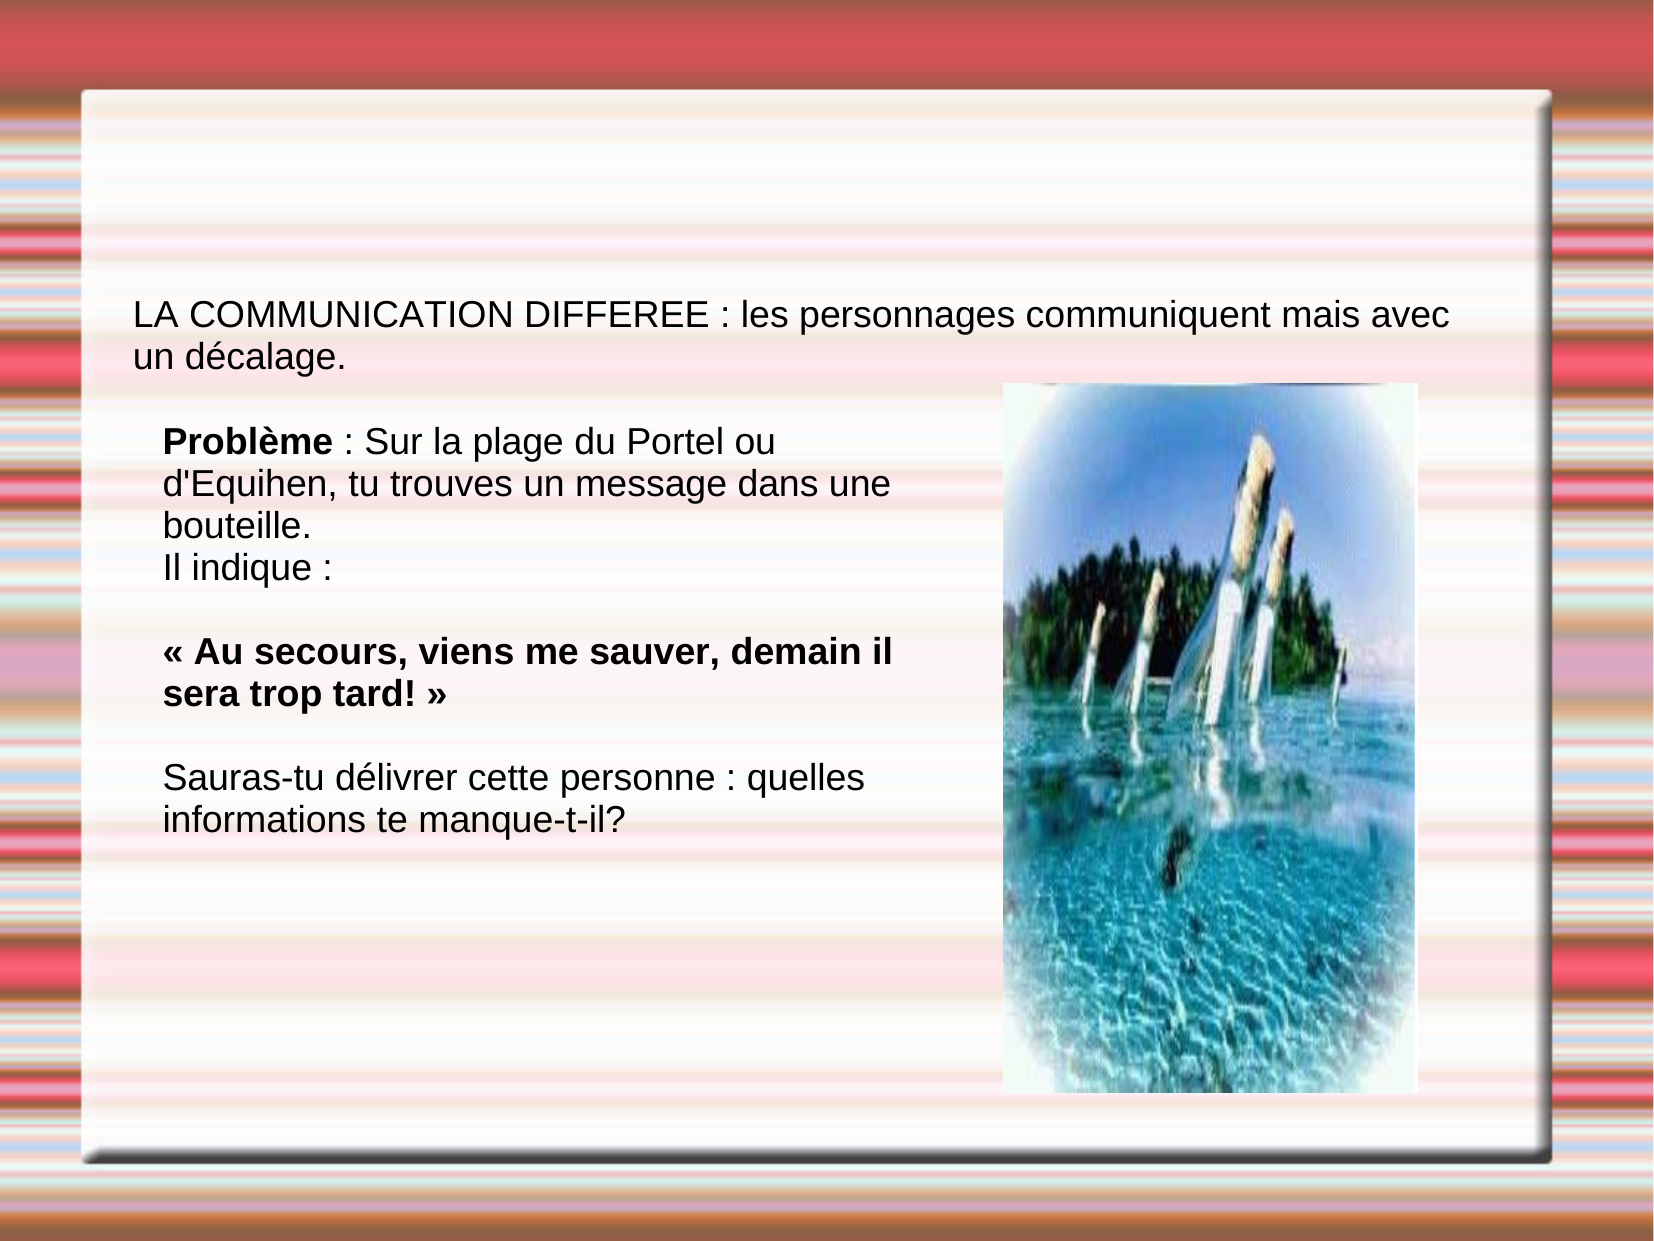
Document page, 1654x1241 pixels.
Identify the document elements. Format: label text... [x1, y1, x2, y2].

text_box LA COMMUNICATION DIFFEREE : les personnages communiquent mais avec un décalage. [118, 118, 1477, 386]
picture [0, 0, 1654, 1241]
text_box Problème : Sur la plage du Portel ou d'Equihen, tu trouves un message dans une bouteille. Il indique : « Au secours, viens me sauver, demain il sera trop tard! » Sauras-tu délivrer cette personne : quelles informations te manque-t-il? [147, 413, 975, 1063]
